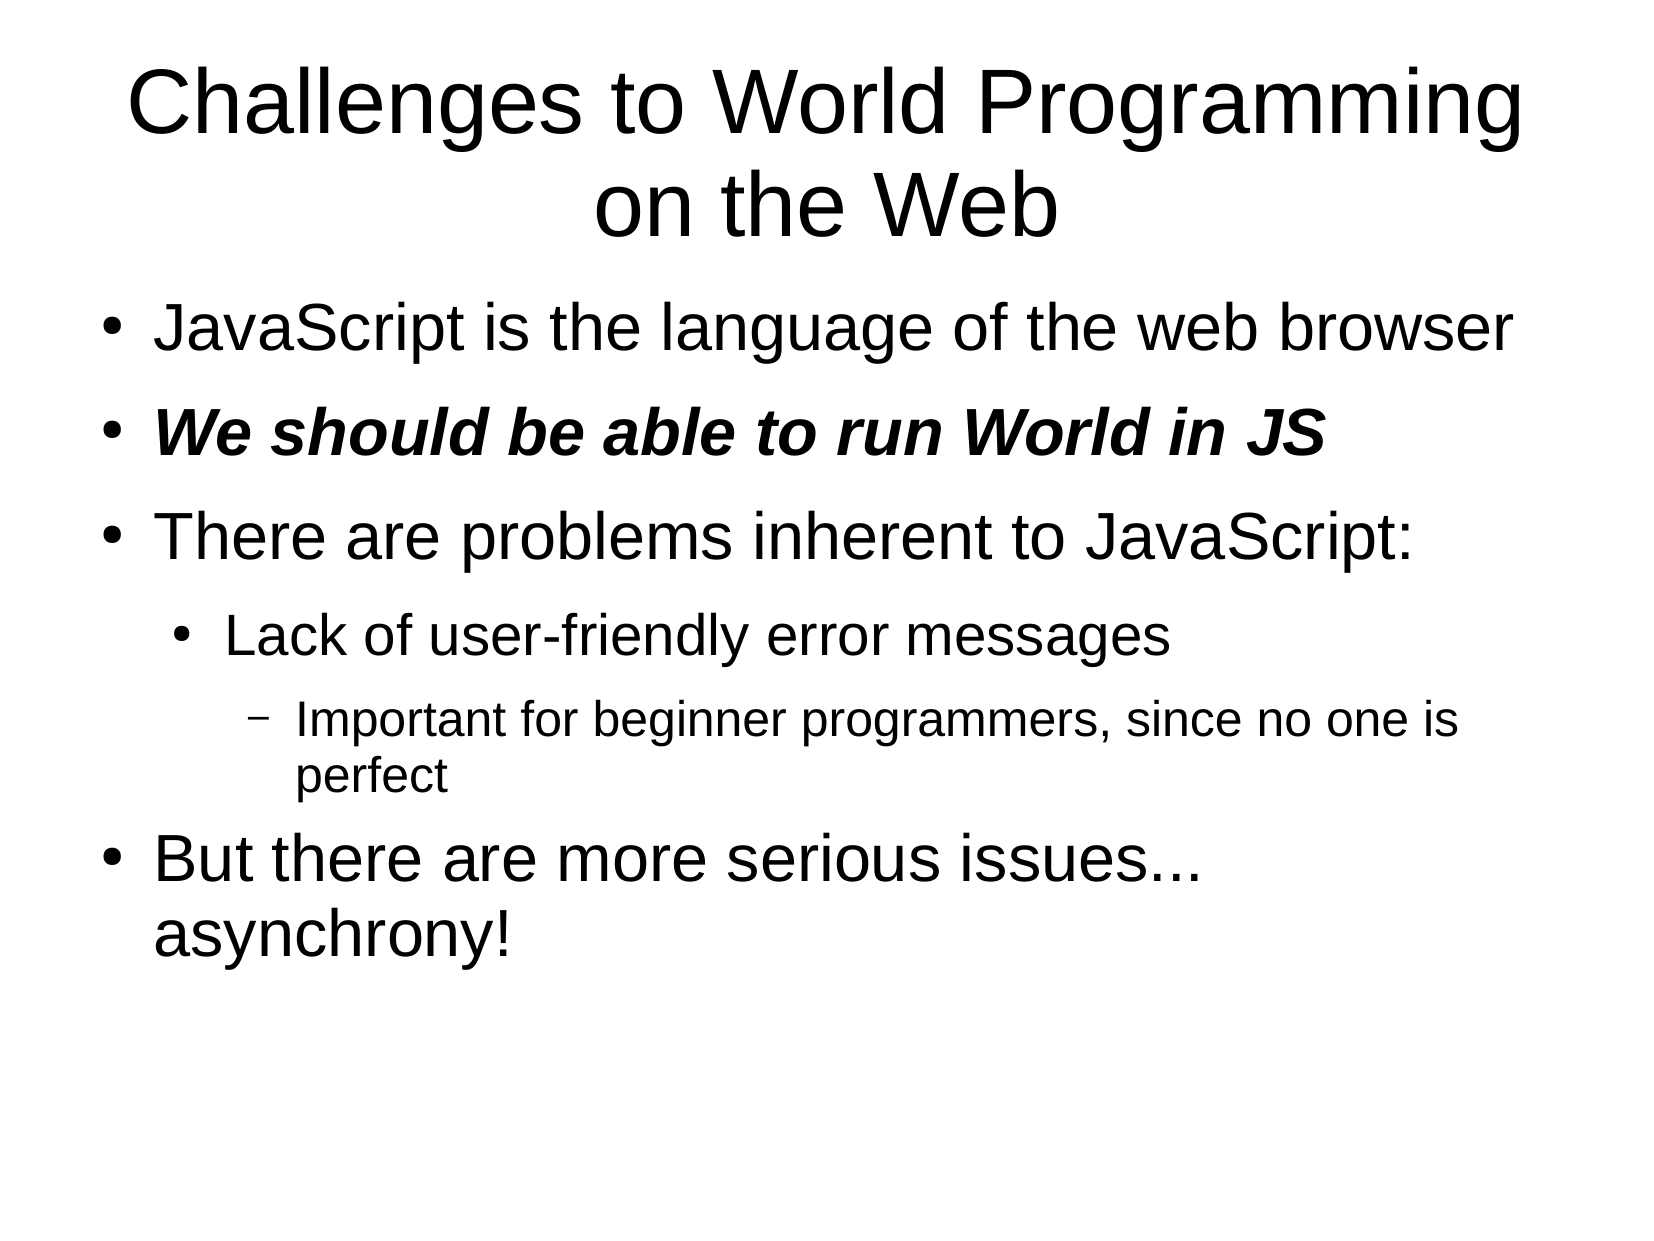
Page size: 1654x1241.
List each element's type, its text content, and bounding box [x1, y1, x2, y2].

list JavaScript is the language of the web browser We should be able to run World in JS There are problems inherent to JavaScript: Lack of user-friendly error messages Important for beginner programmers, since no one is perfect But there are more serious issues... asynchrony! [82, 290, 1571, 1109]
title Challenges to World Programming on the Web [82, 50, 1571, 256]
